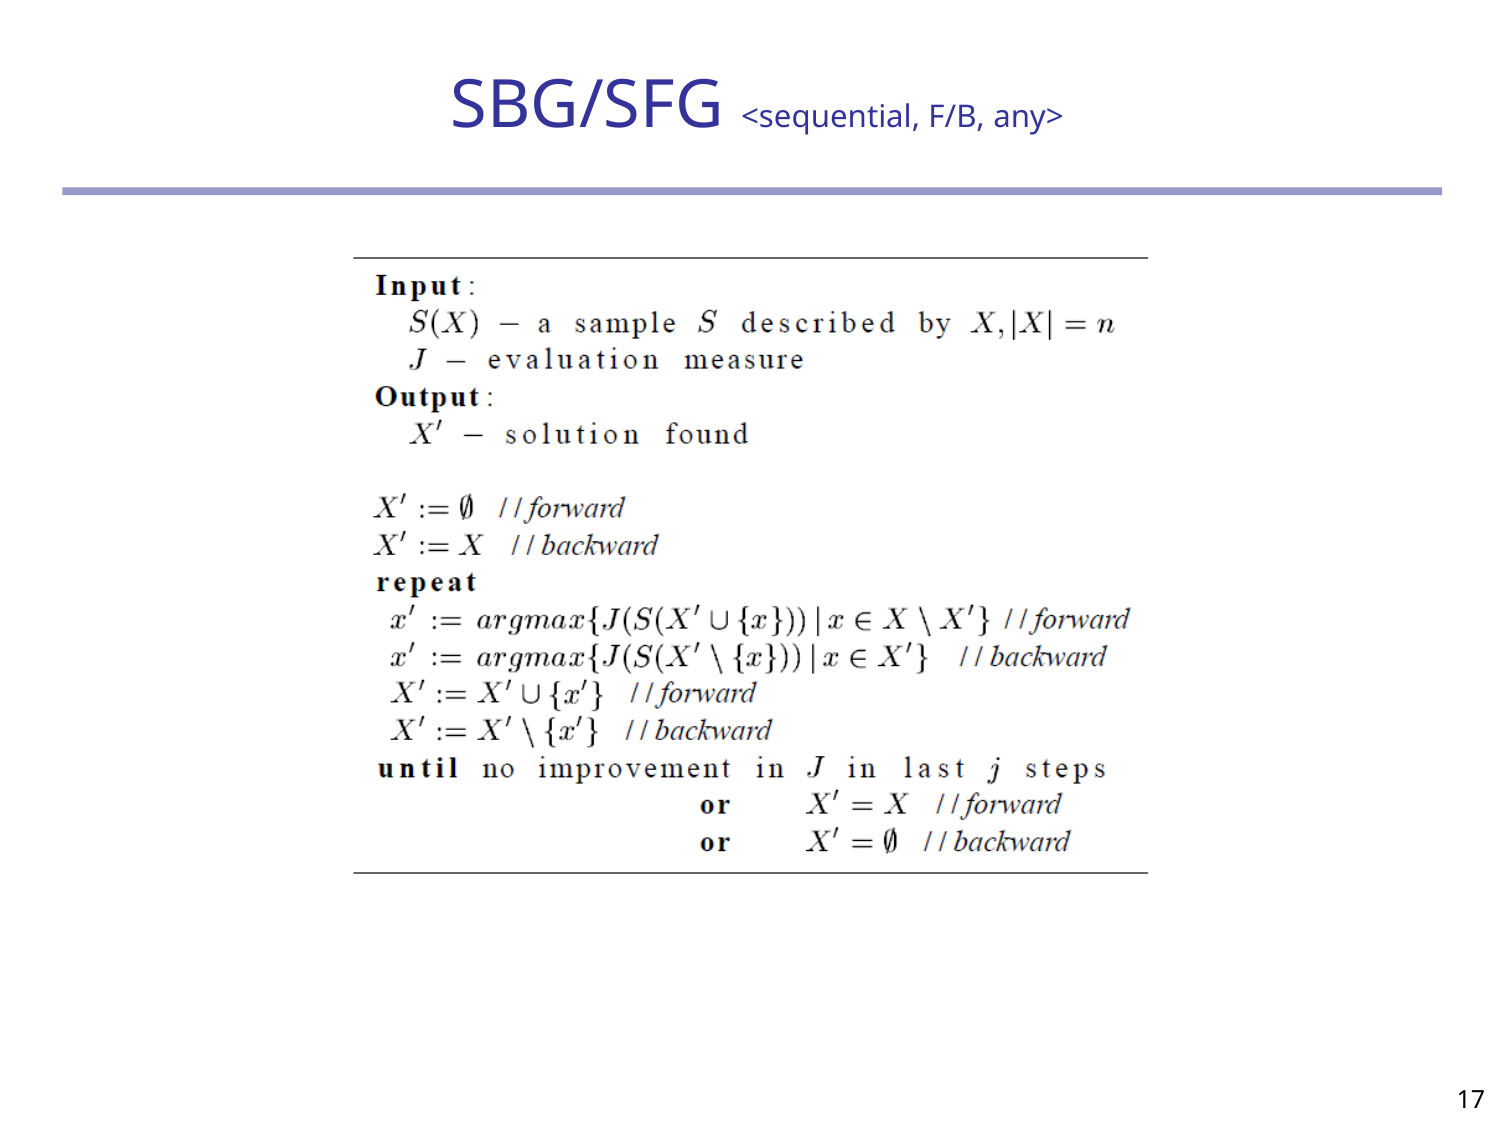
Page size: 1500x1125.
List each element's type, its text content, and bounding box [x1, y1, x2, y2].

list [62, 148, 1426, 999]
title SBG/SFG <sequential, F/B, any> [60, 32, 1456, 170]
picture [340, 245, 1168, 885]
text_box <number> [1187, 1050, 1500, 1125]
